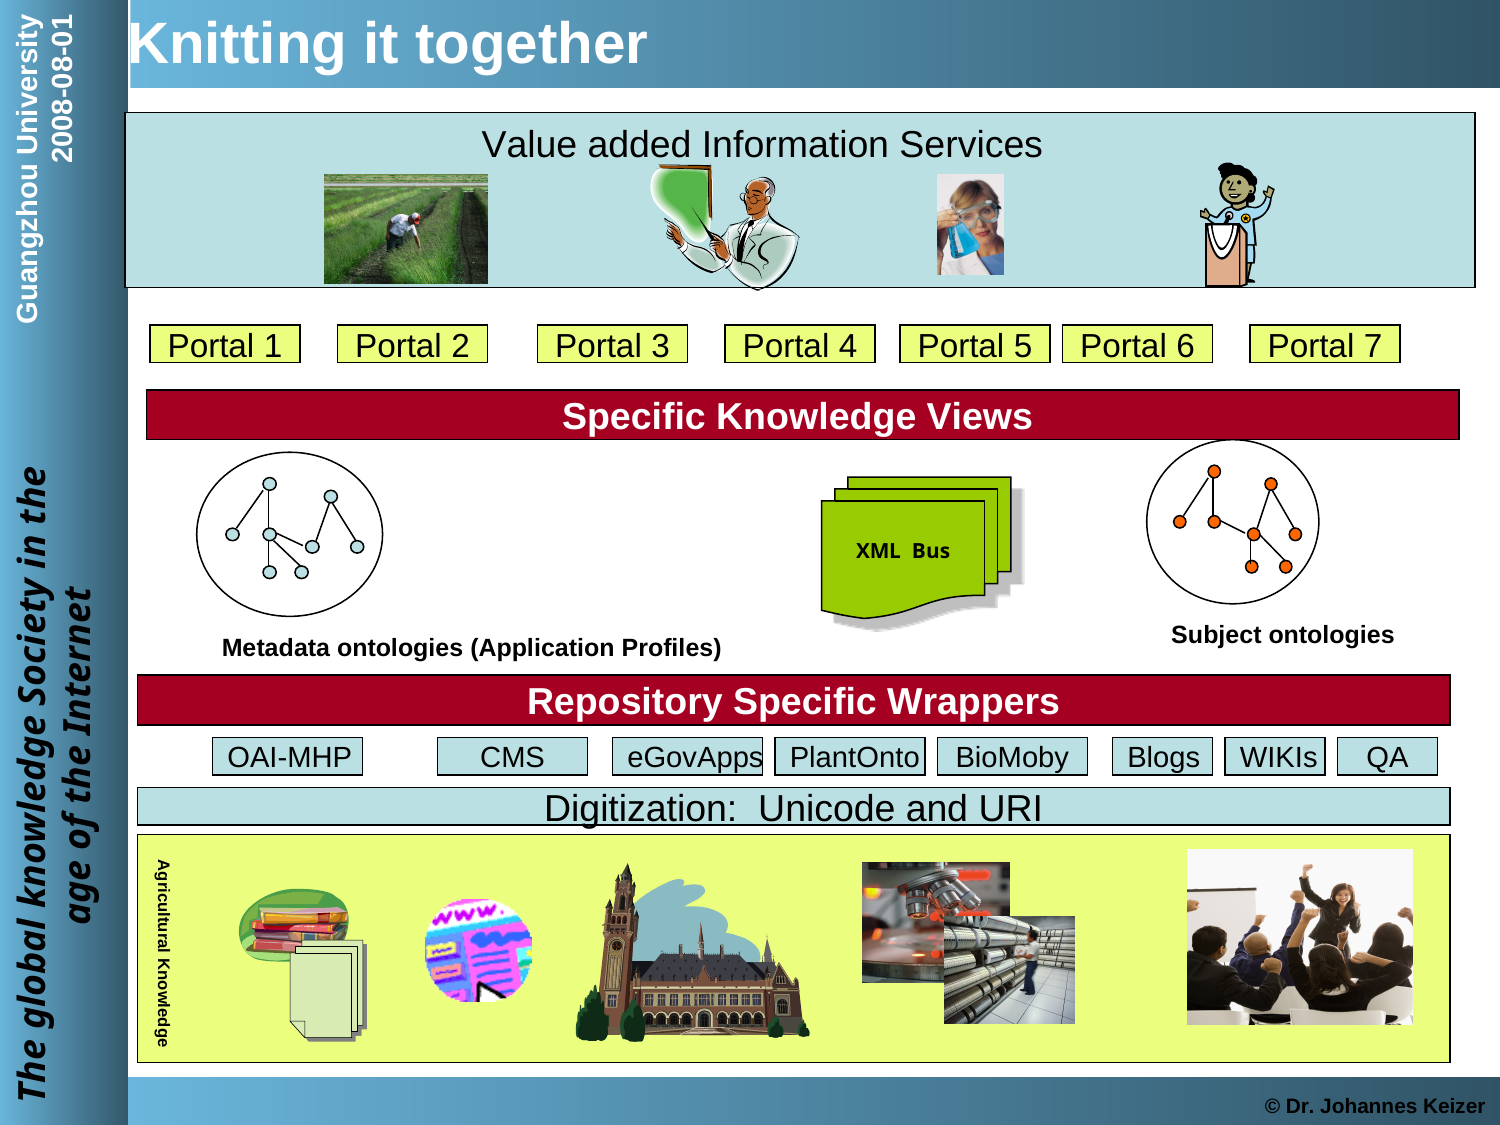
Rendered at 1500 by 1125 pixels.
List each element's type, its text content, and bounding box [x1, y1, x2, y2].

text_box eGovApps [612, 737, 763, 775]
text_box [125, 112, 650, 288]
text_box Digitization: Unicode and URI [137, 787, 1450, 825]
picture [237, 887, 371, 1045]
text_box Portal 1 [150, 324, 301, 363]
text_box Repository Specific Wrappers [137, 674, 1450, 725]
text_box [1146, 440, 1319, 604]
text_box Portal 3 [537, 324, 688, 363]
picture [575, 862, 811, 1043]
text_box Portal 6 [1062, 324, 1213, 363]
text_box Portal 4 [725, 324, 876, 363]
picture [1187, 849, 1413, 1026]
text_box [137, 834, 147, 1063]
picture [324, 174, 488, 284]
text_box Blogs [1112, 737, 1213, 775]
text_box Portal 7 [1250, 324, 1401, 363]
text_box Agricultural Knowledge [147, 825, 183, 1063]
text_box Specific Knowledge Views [146, 389, 1460, 440]
text_box BioMoby [937, 737, 1088, 775]
text_box Subject ontologies [1156, 611, 1411, 657]
text_box [196, 452, 383, 617]
text_box [801, 173, 1200, 288]
text_box XML Bus [821, 477, 1011, 619]
title Knitting it together [112, 0, 1500, 90]
text_box [183, 834, 1450, 1063]
text_box CMS [437, 737, 588, 775]
text_box [1275, 112, 1476, 288]
text_box OAI-MHP [212, 737, 363, 775]
picture [425, 899, 532, 1002]
text_box Portal 5 [900, 324, 1051, 363]
text_box QA [1337, 737, 1438, 775]
text_box Portal 2 [337, 324, 488, 363]
text_box WIKIs [1224, 737, 1326, 775]
text_box Metadata ontologies (Application Profiles) [207, 623, 738, 670]
text_box PlantOnto [774, 737, 925, 775]
picture [862, 862, 1075, 1024]
picture [650, 173, 801, 291]
picture [937, 174, 1004, 276]
text_box Value added Information Services [187, 112, 1338, 173]
picture [1200, 173, 1275, 288]
